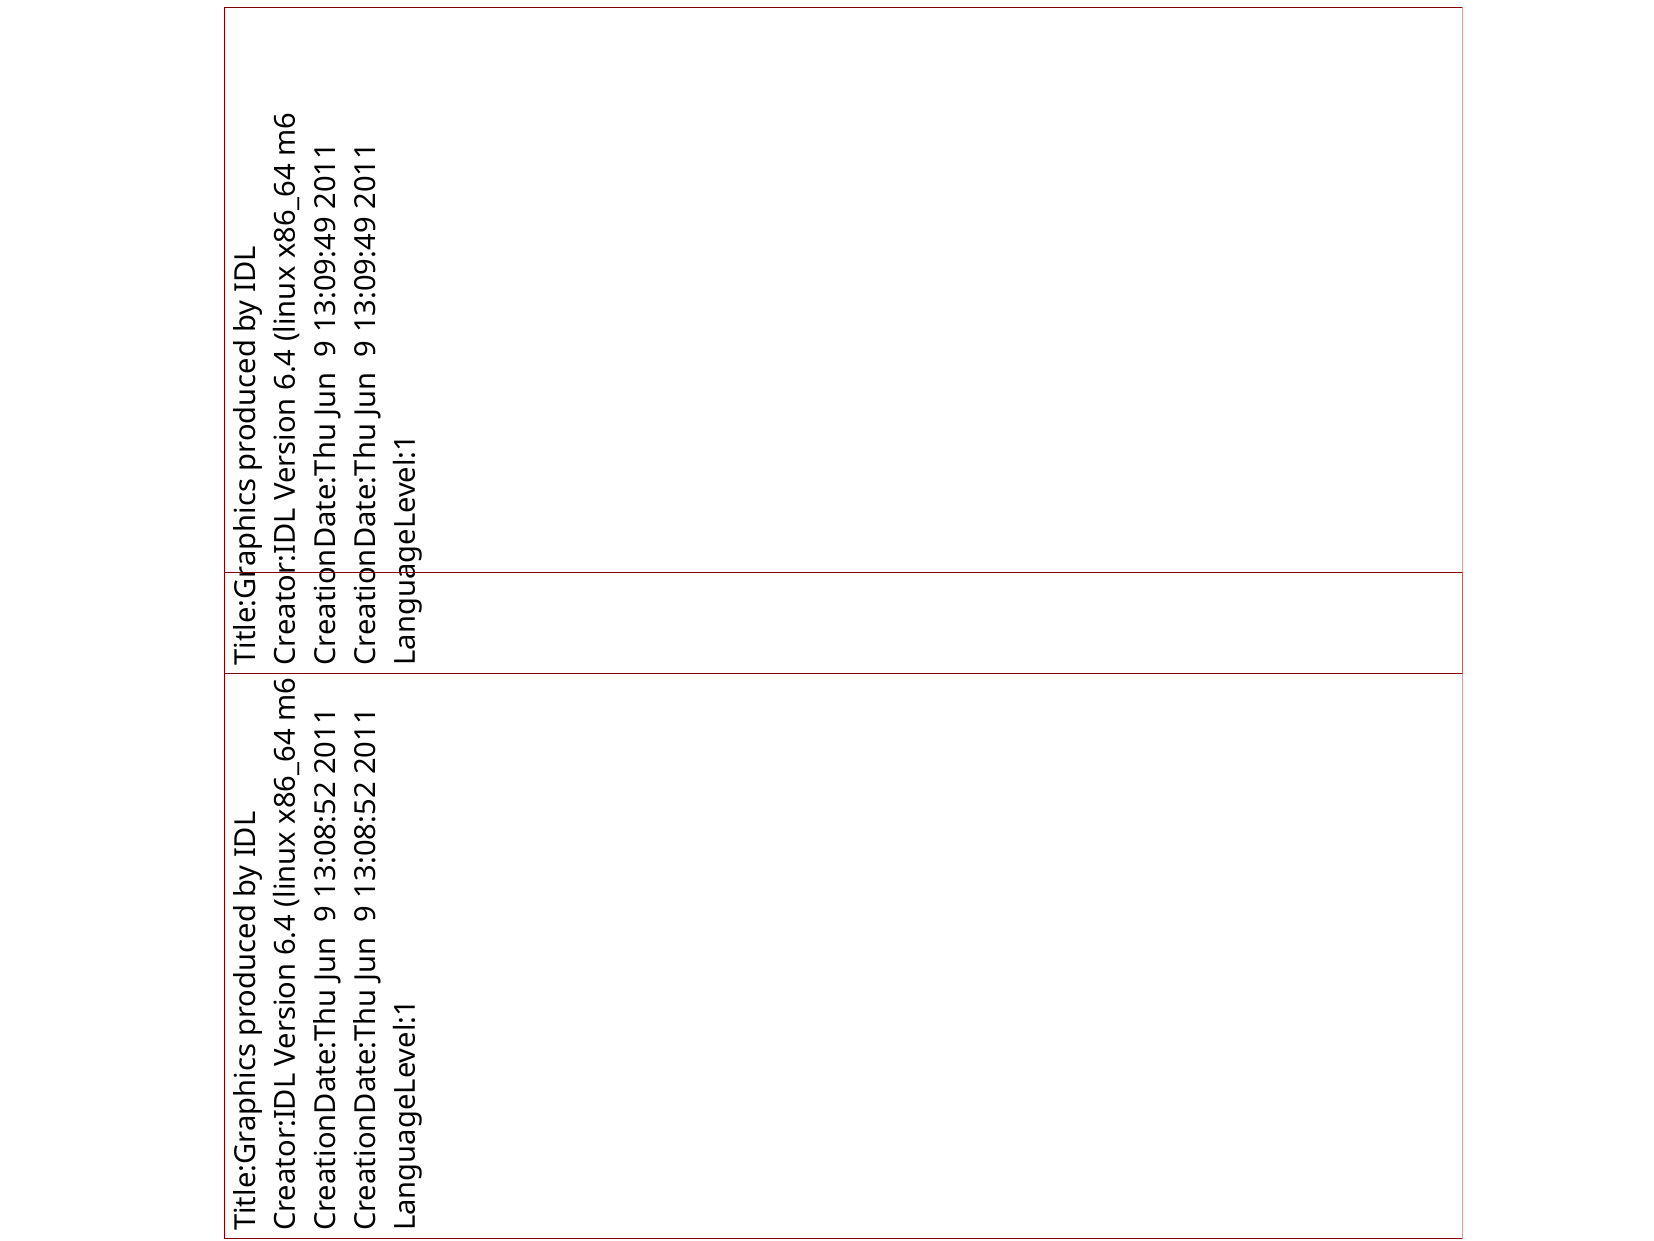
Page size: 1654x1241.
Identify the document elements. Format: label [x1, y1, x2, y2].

picture [222, 7, 1463, 1241]
